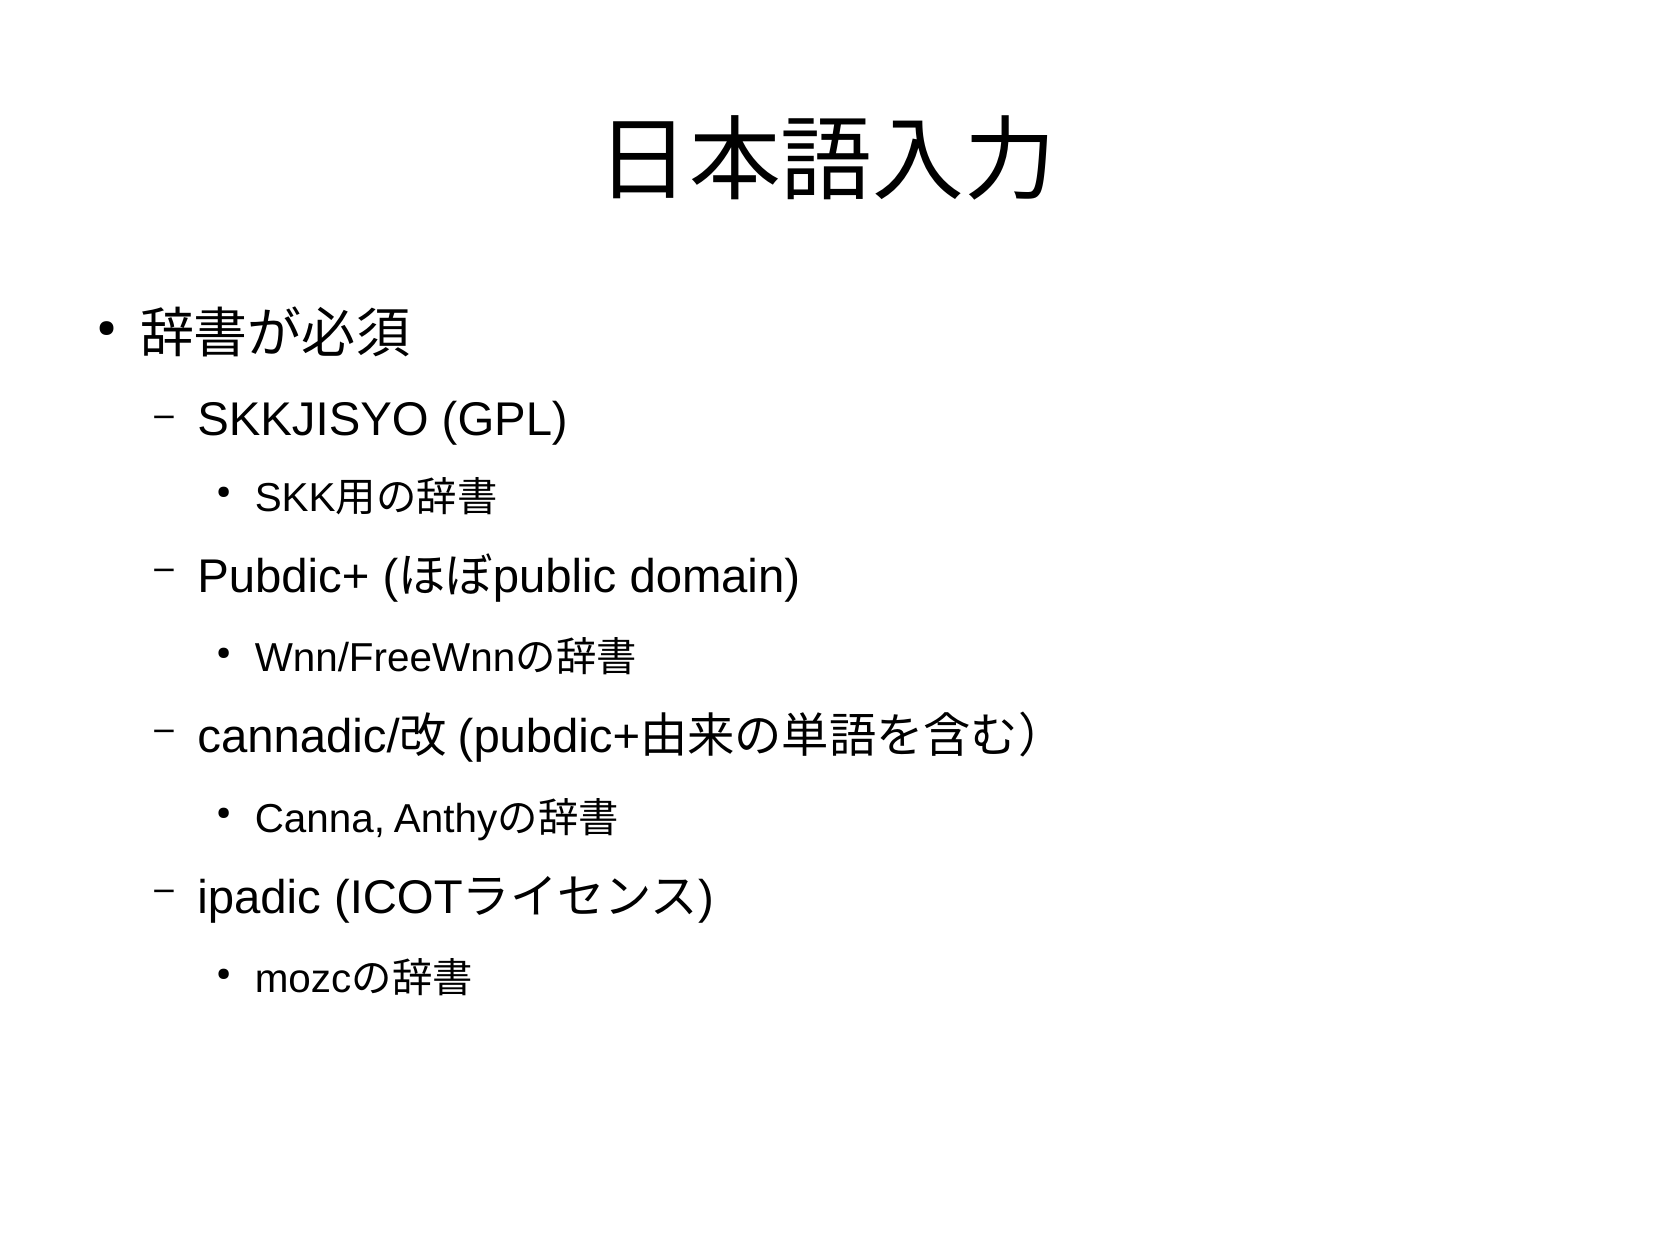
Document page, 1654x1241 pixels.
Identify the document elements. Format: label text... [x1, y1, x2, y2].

list 辞書が必須 SKKJISYO (GPL) SKK用の辞書 Pubdic+ (ほぼpublic domain) Wnn/FreeWnnの辞書 cannadic/改 (pubdic+由来の単語を含む） Canna, Anthyの辞書 ipadic (ICOTライセンス) mozcの辞書 [82, 290, 1538, 1010]
title 日本語入力 [82, 49, 1571, 257]
